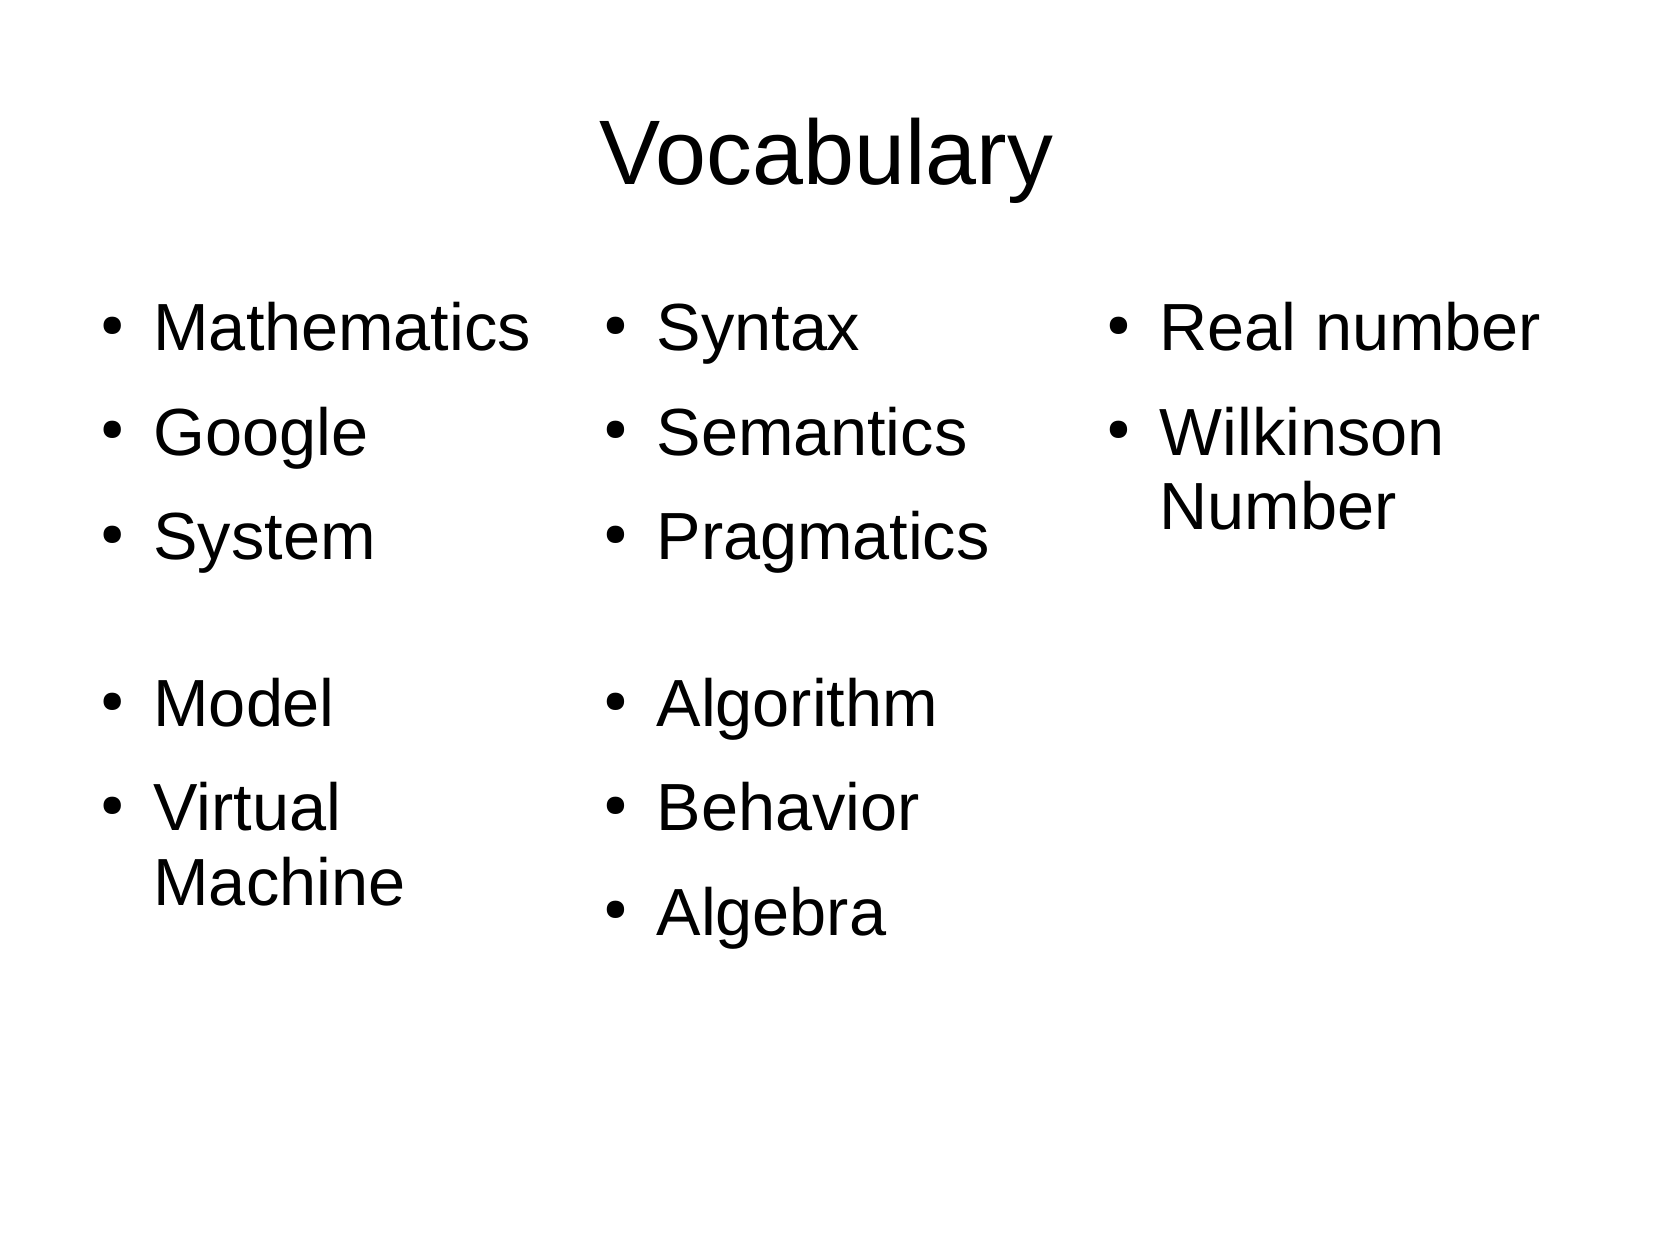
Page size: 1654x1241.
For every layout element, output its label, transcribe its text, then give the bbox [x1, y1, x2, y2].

title Vocabulary [82, 49, 1571, 257]
list Model Virtual Machine [82, 665, 562, 1009]
list Syntax Semantics Pragmatics [585, 290, 1065, 634]
list Algorithm Behavior Algebra [585, 665, 1065, 1009]
list Mathematics Google System [82, 290, 562, 634]
list Real number Wilkinson Number [1088, 290, 1569, 634]
